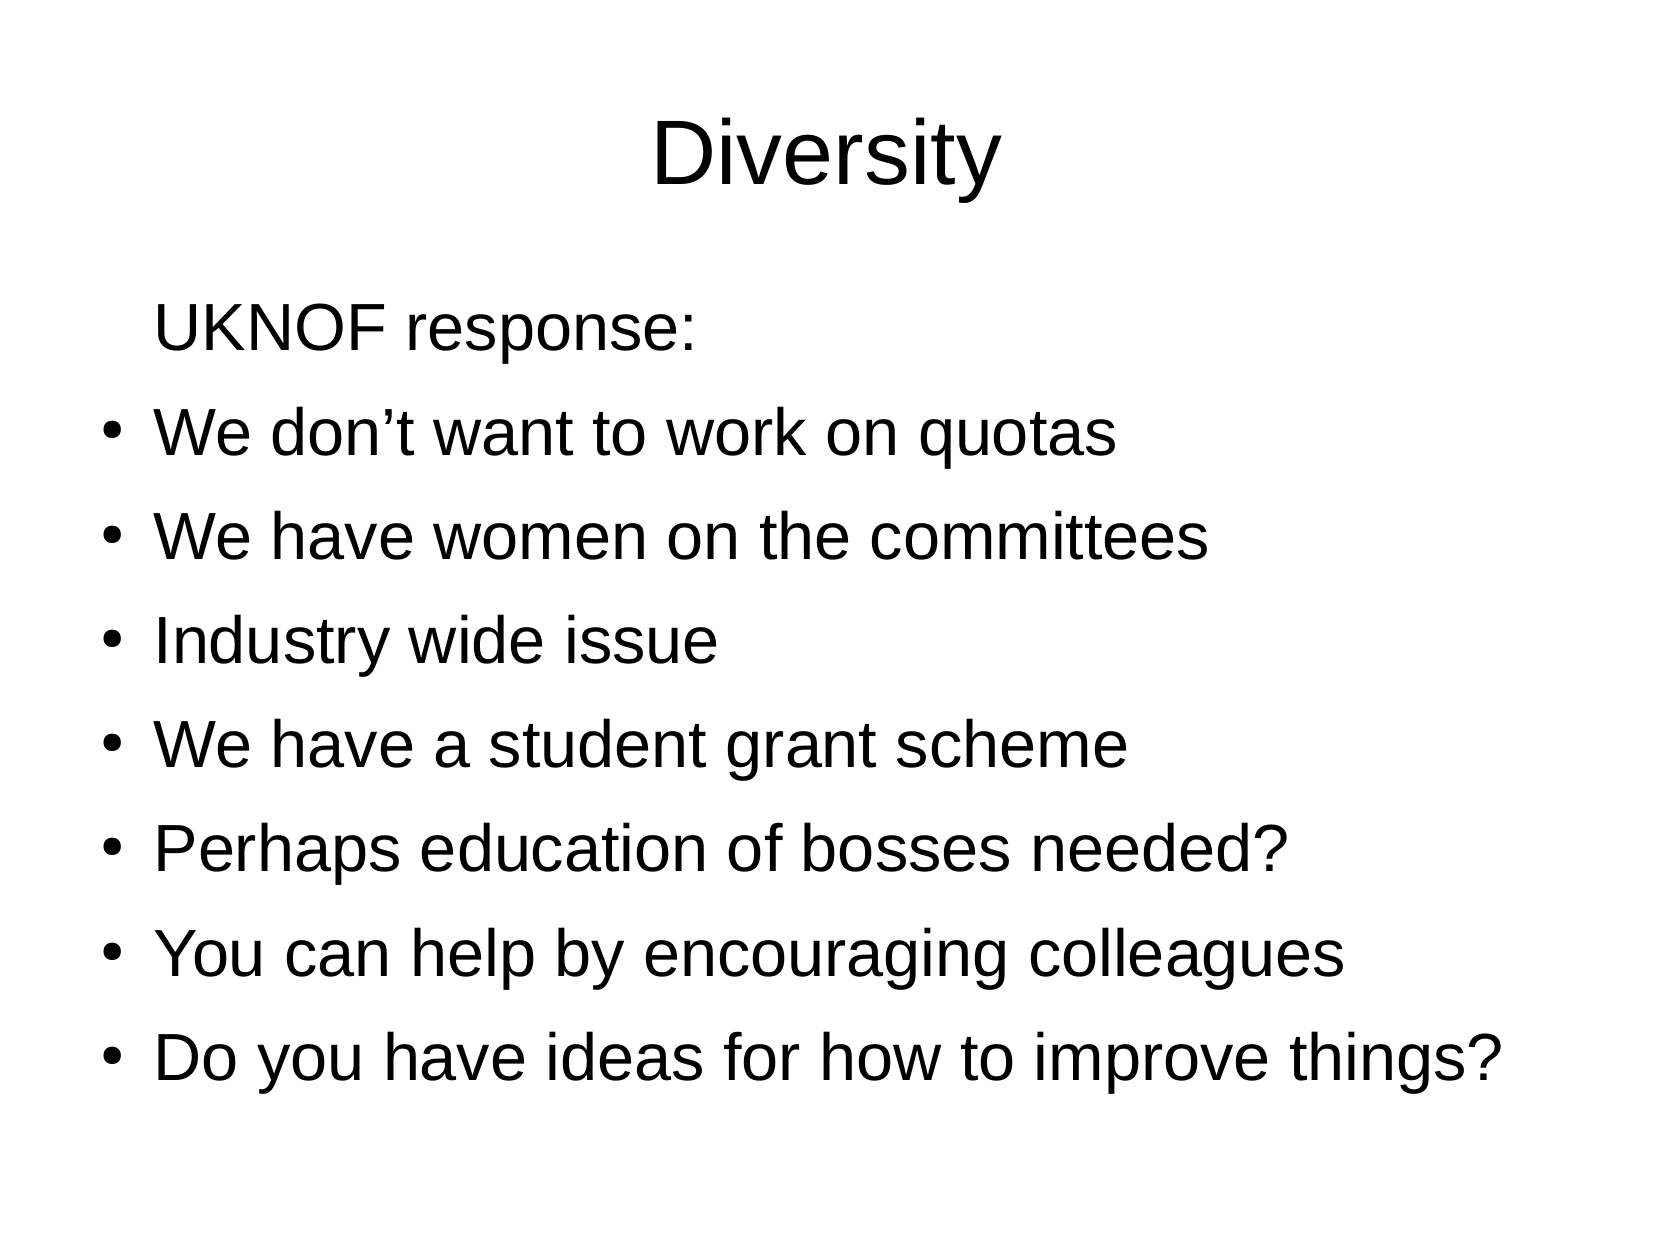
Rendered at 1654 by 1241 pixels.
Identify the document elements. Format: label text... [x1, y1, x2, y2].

title Diversity [82, 49, 1571, 257]
list UKNOF response: We don’t want to work on quotas We have women on the committees Industry wide issue We have a student grant scheme Perhaps education of bosses needed? You can help by encouraging colleagues Do you have ideas for how to improve things? [82, 290, 1571, 1111]
